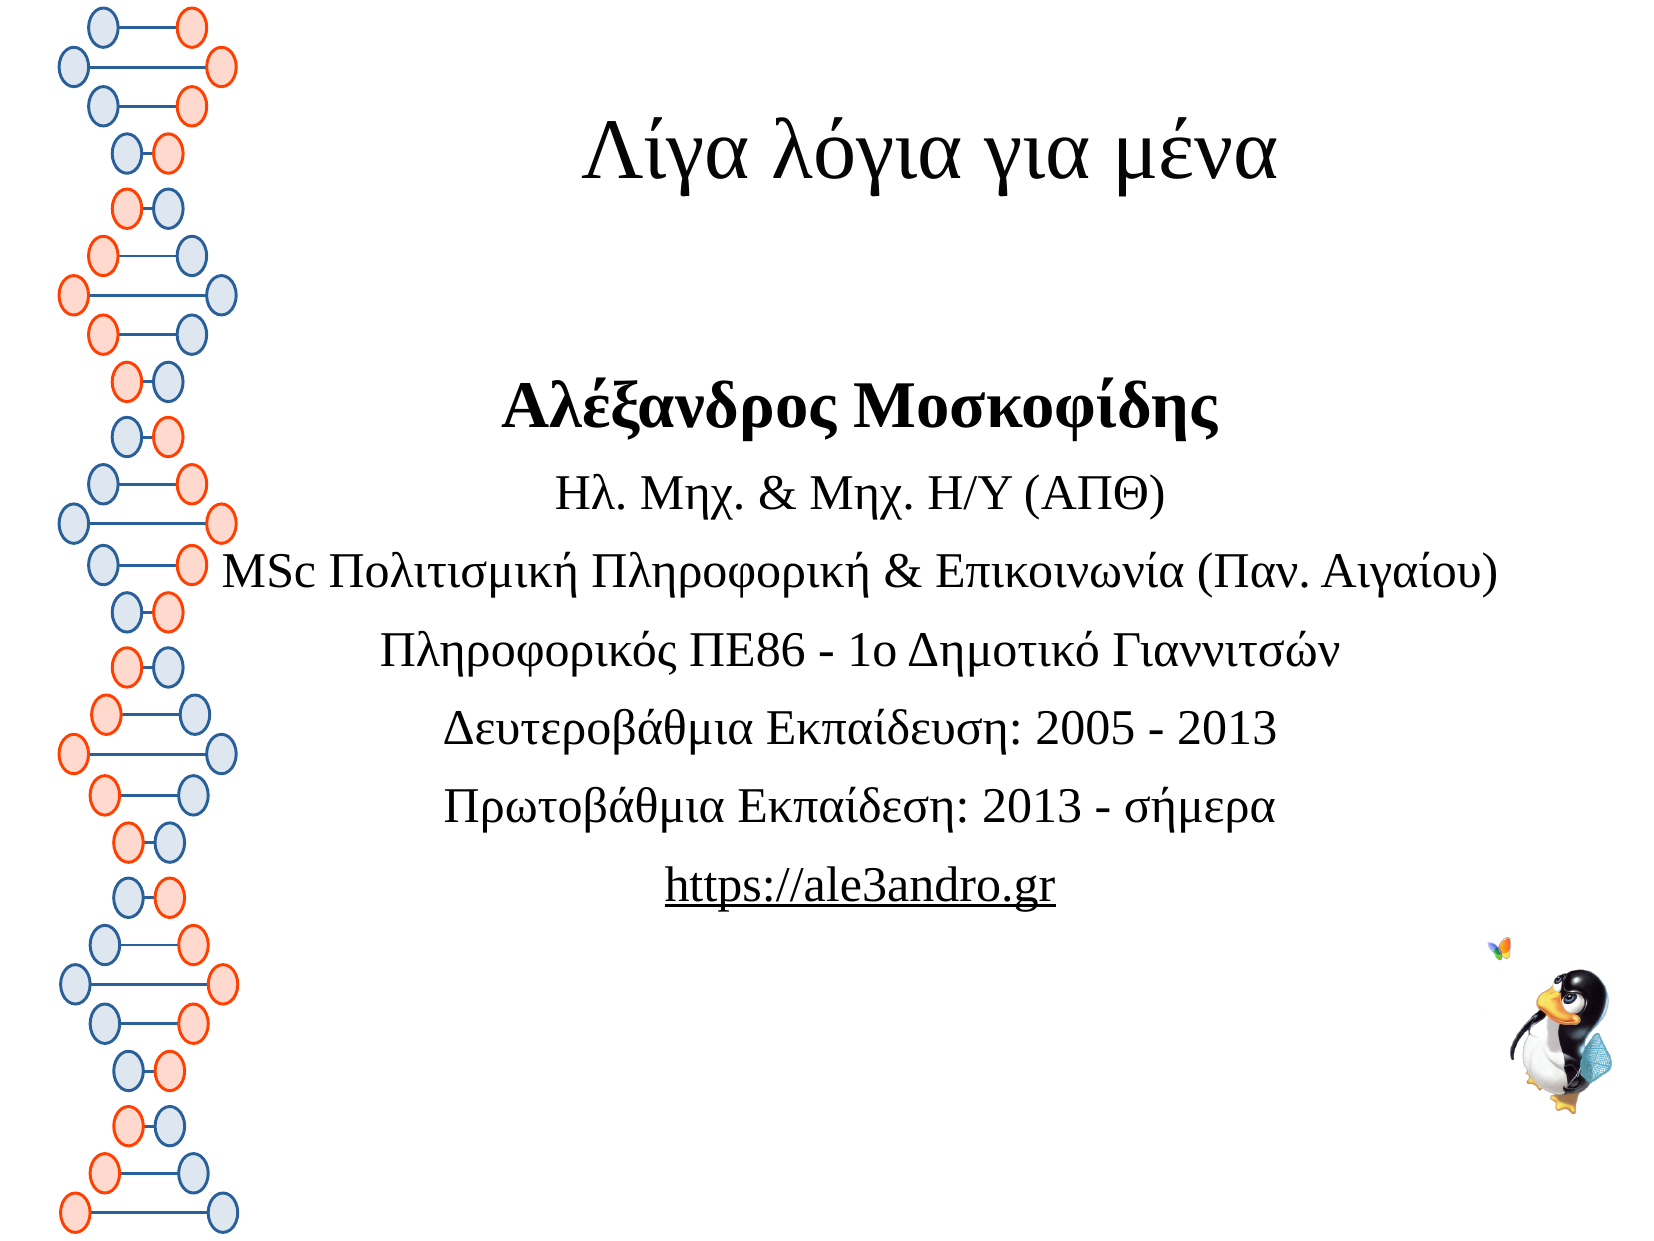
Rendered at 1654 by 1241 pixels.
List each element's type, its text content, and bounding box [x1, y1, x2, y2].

title Λίγα λόγια για μένα [265, 47, 1595, 252]
list Αλέξανδρος Μοσκοφίδης Ηλ. Μηχ. & Μηχ. Η/Υ (ΑΠΘ) MSc Πολιτισμική Πληροφορική & Επικοινωνία (Παν. Αιγαίου) Πληροφορικός ΠΕ86 - 1ο Δημοτικό Γιαννιτσών Δευτεροβάθμια Εκπαίδευση: 2005 - 2013 Πρωτοβάθμια Εκπαίδεση: 2013 - σήμερα https://ale3andro.gr [80, 368, 1569, 1115]
picture [1462, 937, 1640, 1115]
